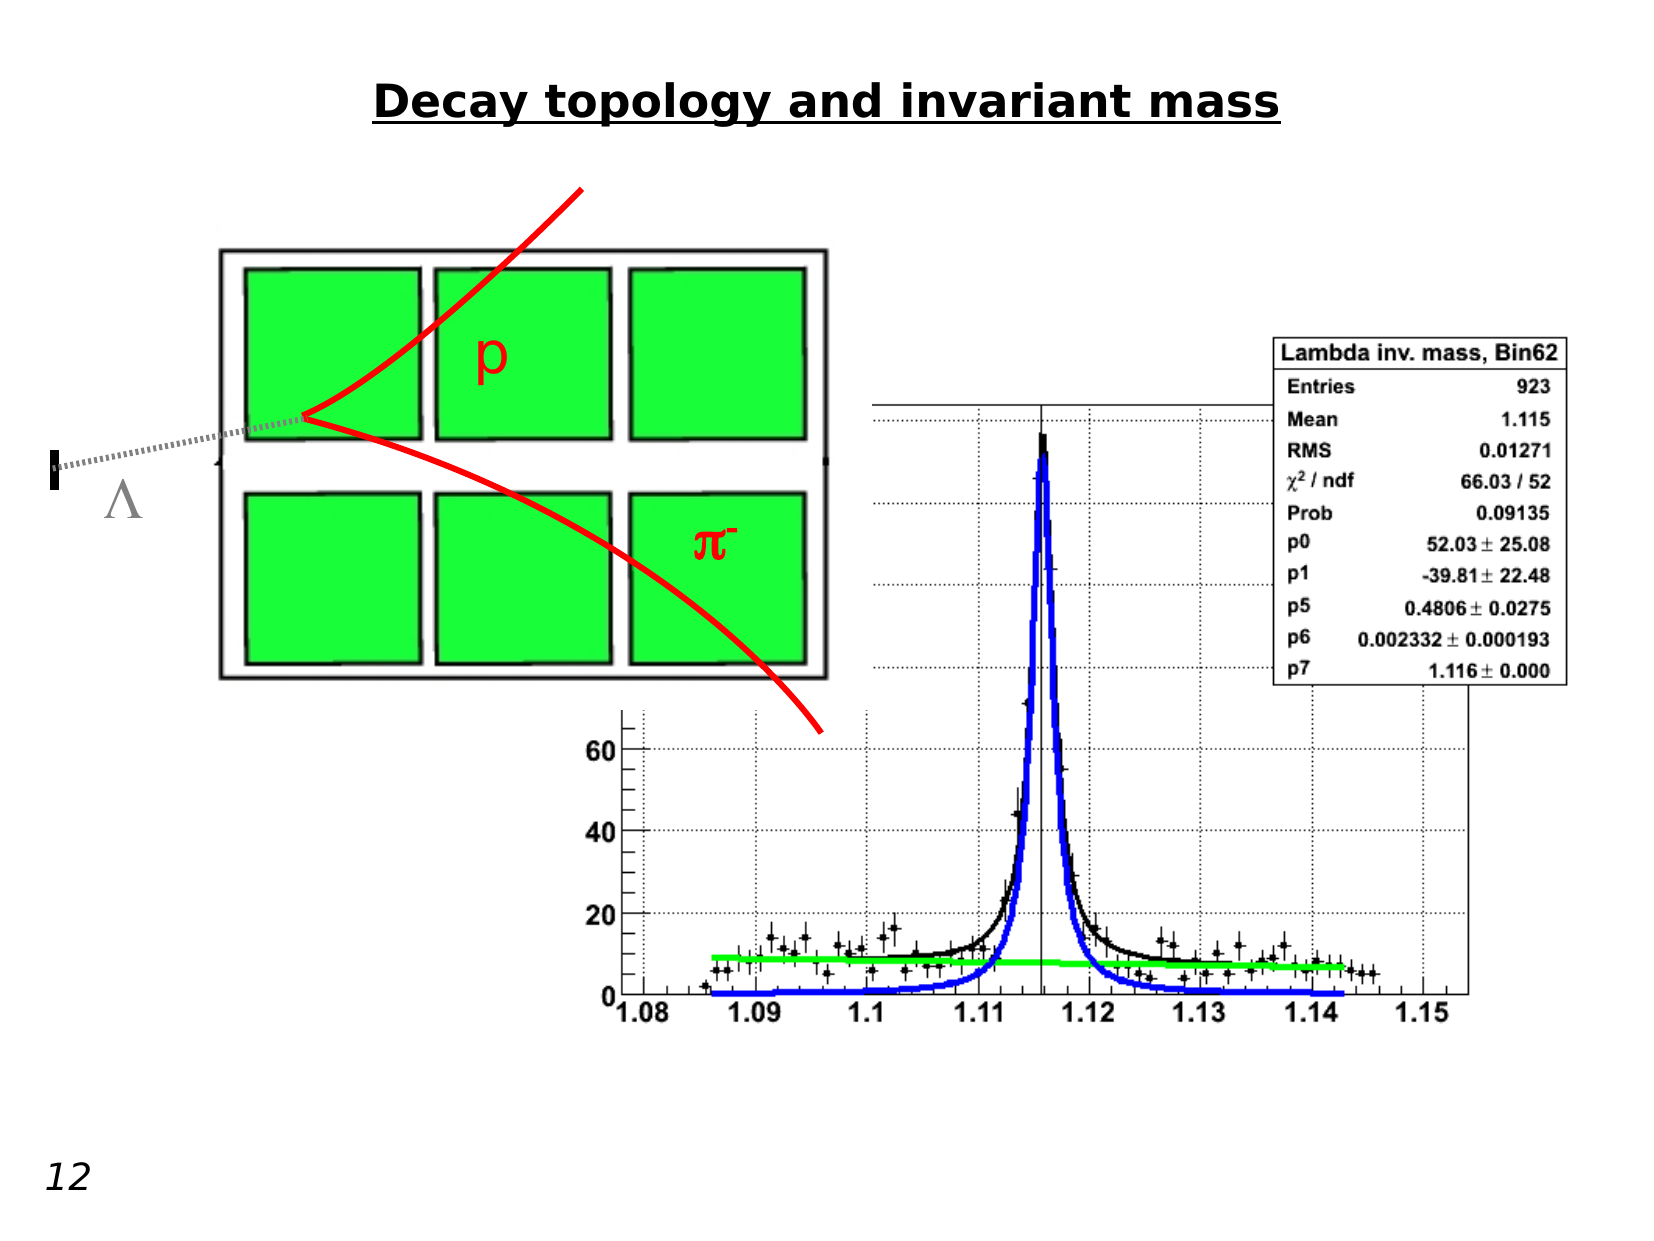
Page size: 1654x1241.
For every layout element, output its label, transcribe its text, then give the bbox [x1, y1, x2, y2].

text_box L [104, 477, 145, 554]
text_box Decay topology and invariant mass [372, 75, 1282, 129]
text_box p [473, 319, 511, 387]
text_box p- [694, 515, 749, 669]
picture [183, 224, 1577, 1069]
